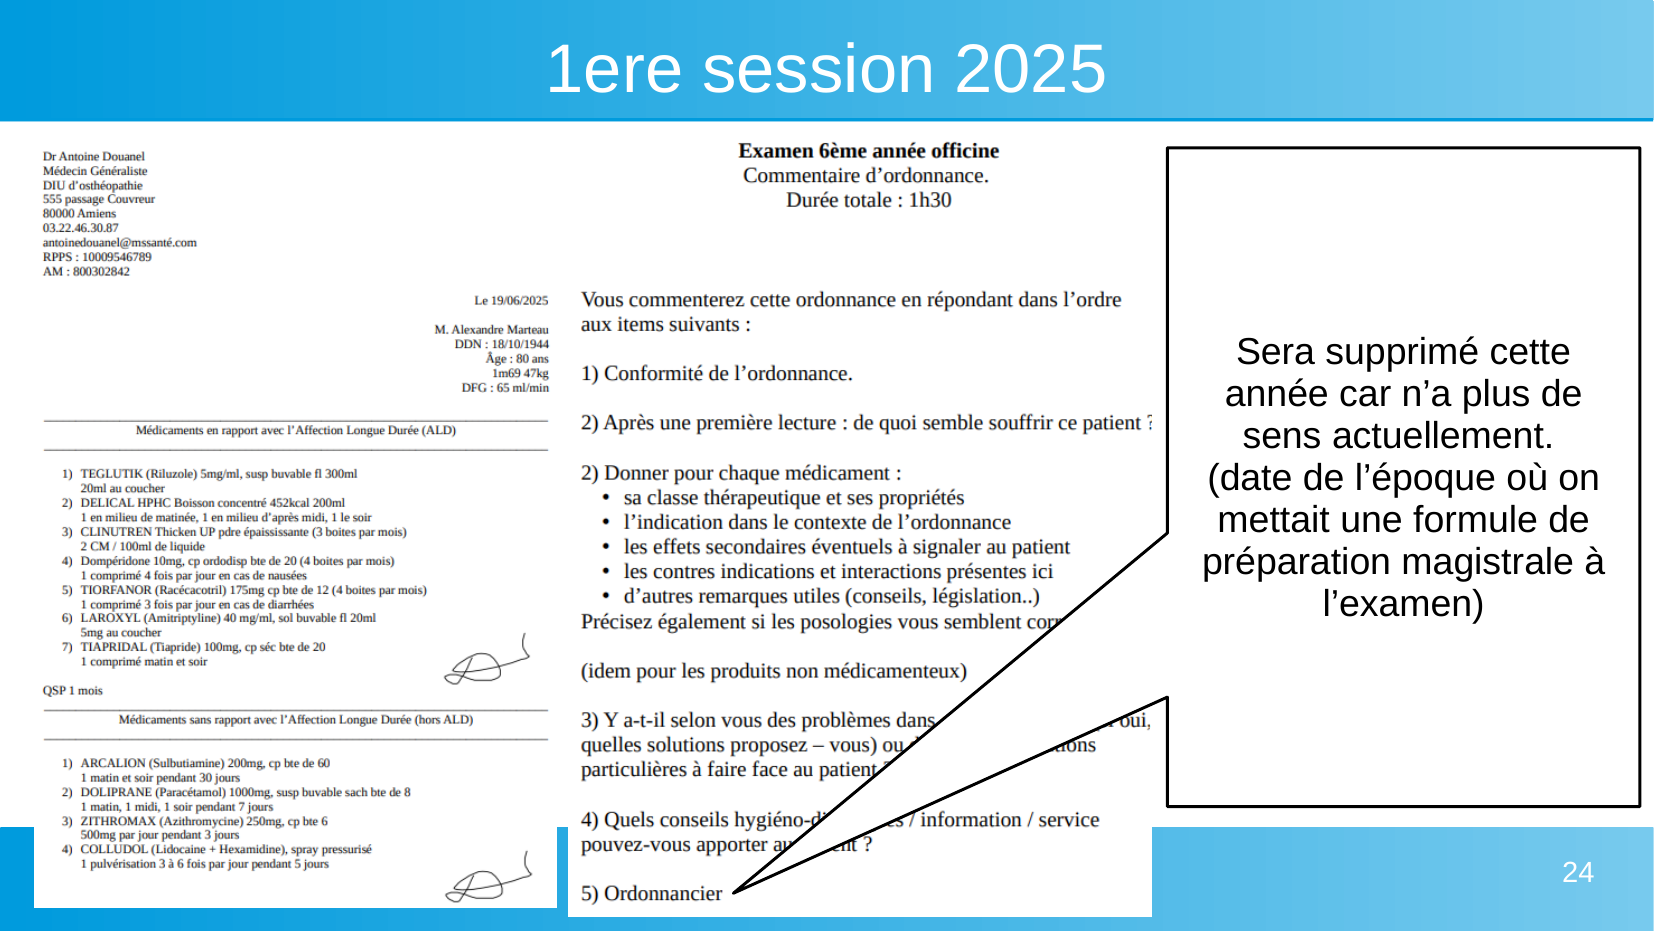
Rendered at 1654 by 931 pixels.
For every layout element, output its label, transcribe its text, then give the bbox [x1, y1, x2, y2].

title 1ere session 2025 [59, 29, 1595, 108]
picture [34, 146, 557, 908]
text_box Sera supprimé cette année car n’a plus de sens actuellement. (date de l’époque où on mettait une formule de préparation magistrale à l’examen) [733, 147, 1640, 894]
picture [568, 133, 1152, 917]
